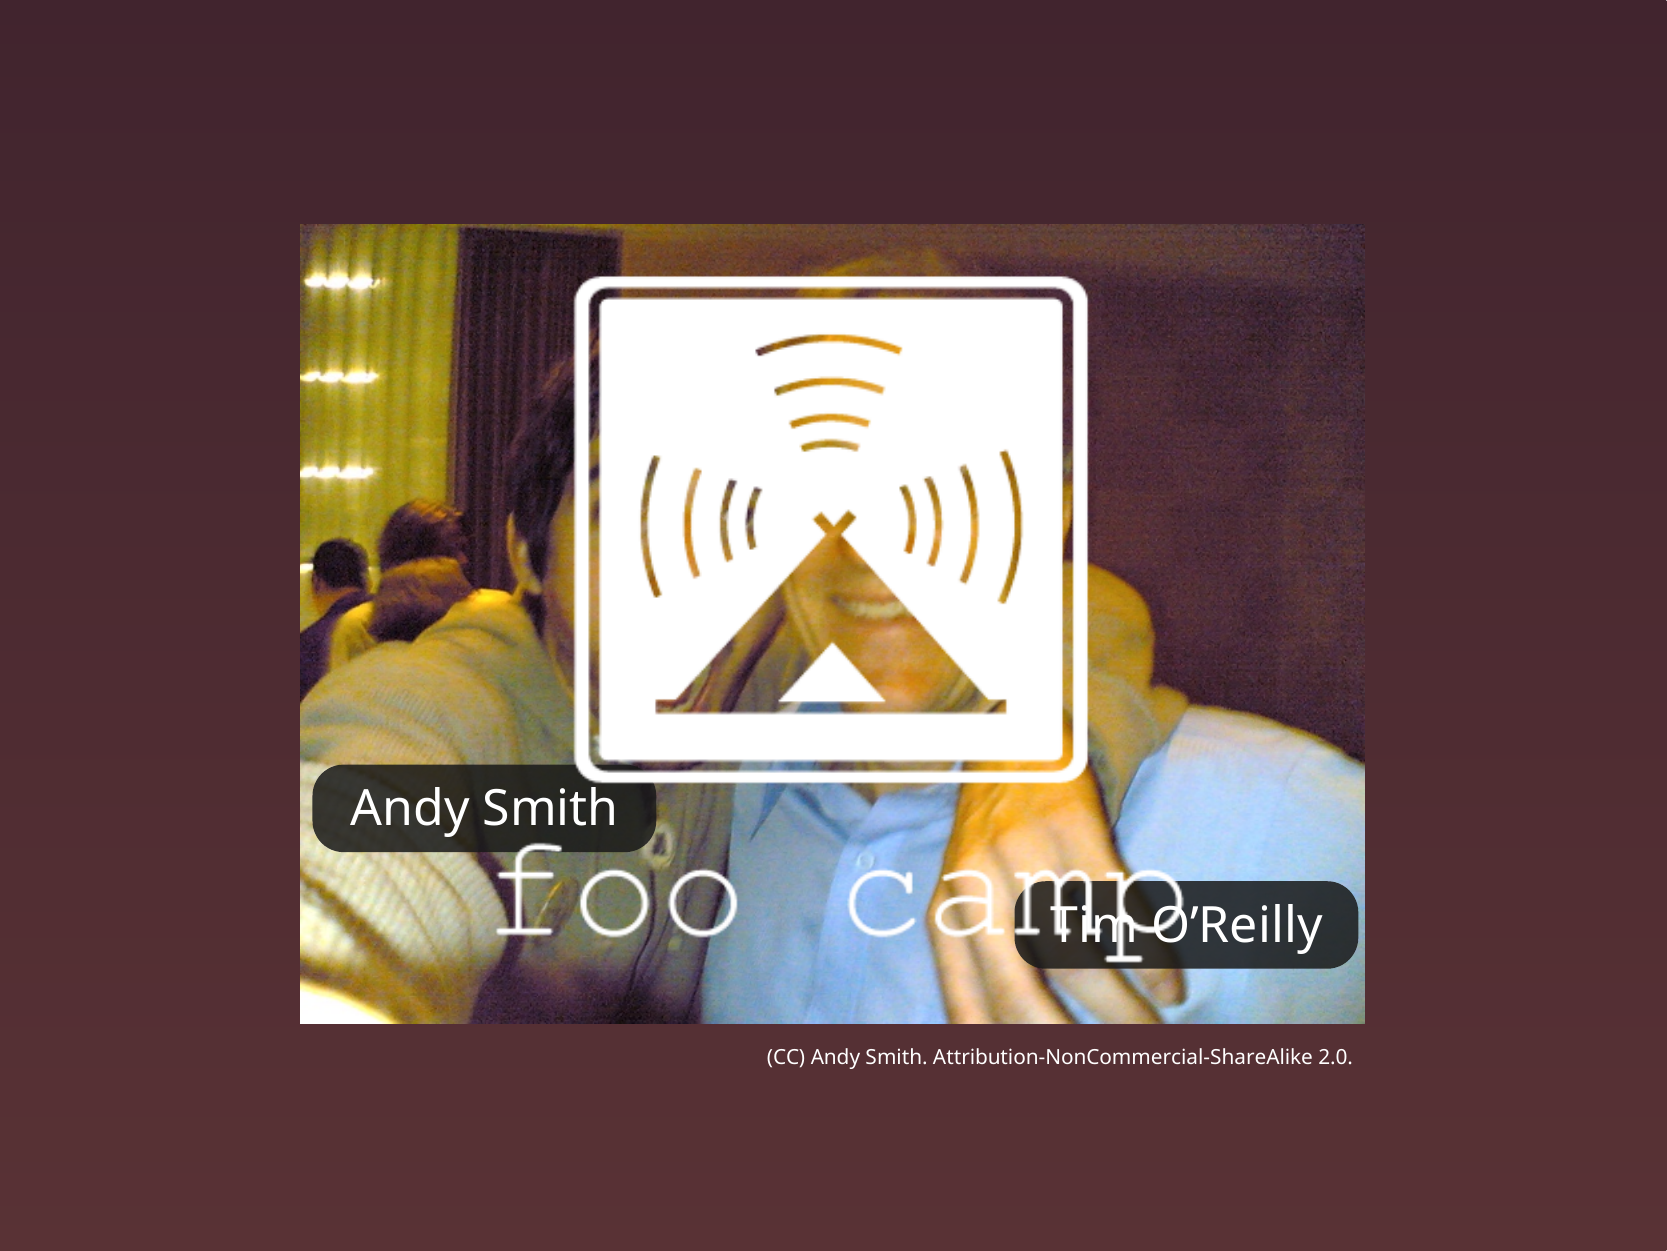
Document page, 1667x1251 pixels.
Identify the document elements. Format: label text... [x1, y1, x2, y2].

text_box (CC) Andy Smith. Attribution-NonCommercial-ShareAlike 2.0. [304, 1037, 1359, 1075]
text_box [1251, 881, 1359, 969]
text_box [312, 764, 416, 853]
picture [300, 202, 1365, 1048]
text_box Tim O’Reilly [1251, 888, 1323, 957]
text_box Andy Smith [350, 772, 416, 841]
